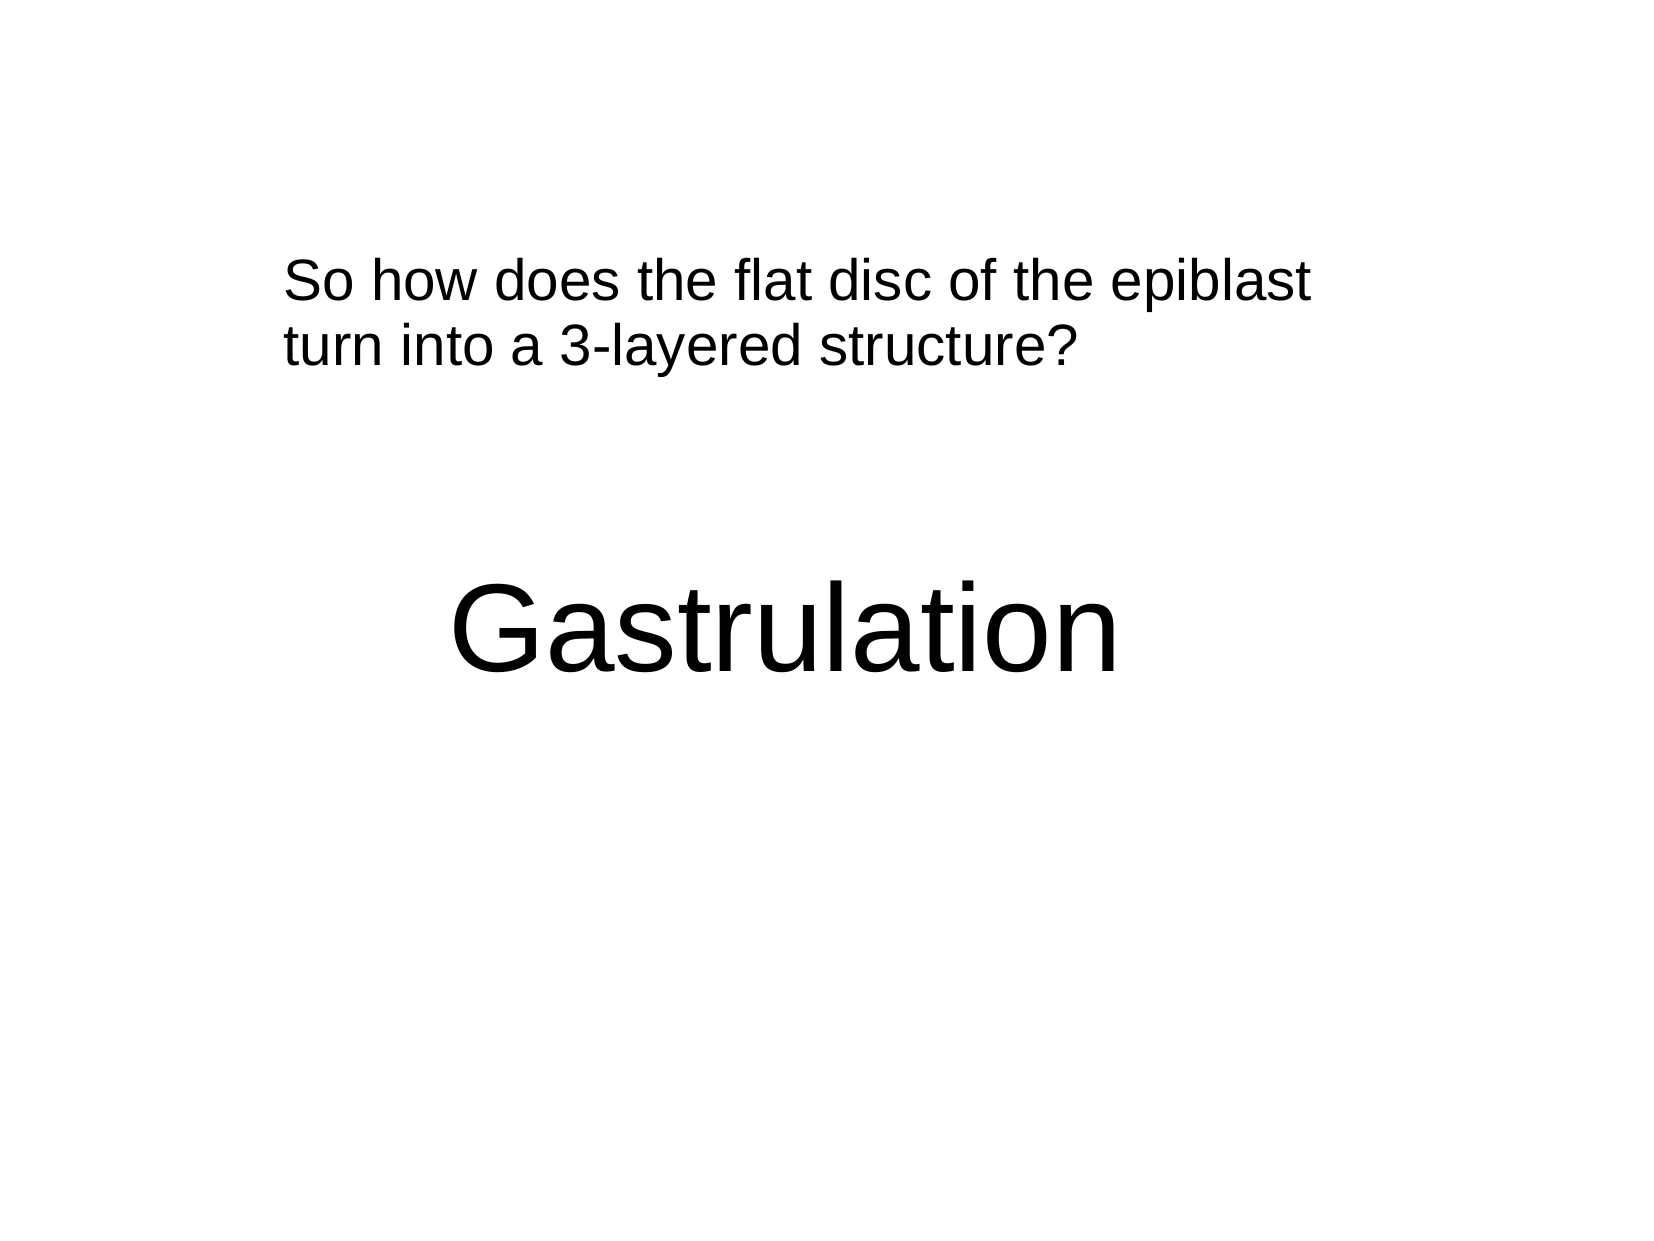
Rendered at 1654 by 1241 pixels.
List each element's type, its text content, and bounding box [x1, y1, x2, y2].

text_box So how does the flat disc of the epiblast turn into a 3-layered structure? [269, 240, 1430, 385]
text_box Gastrulation [433, 551, 1439, 706]
